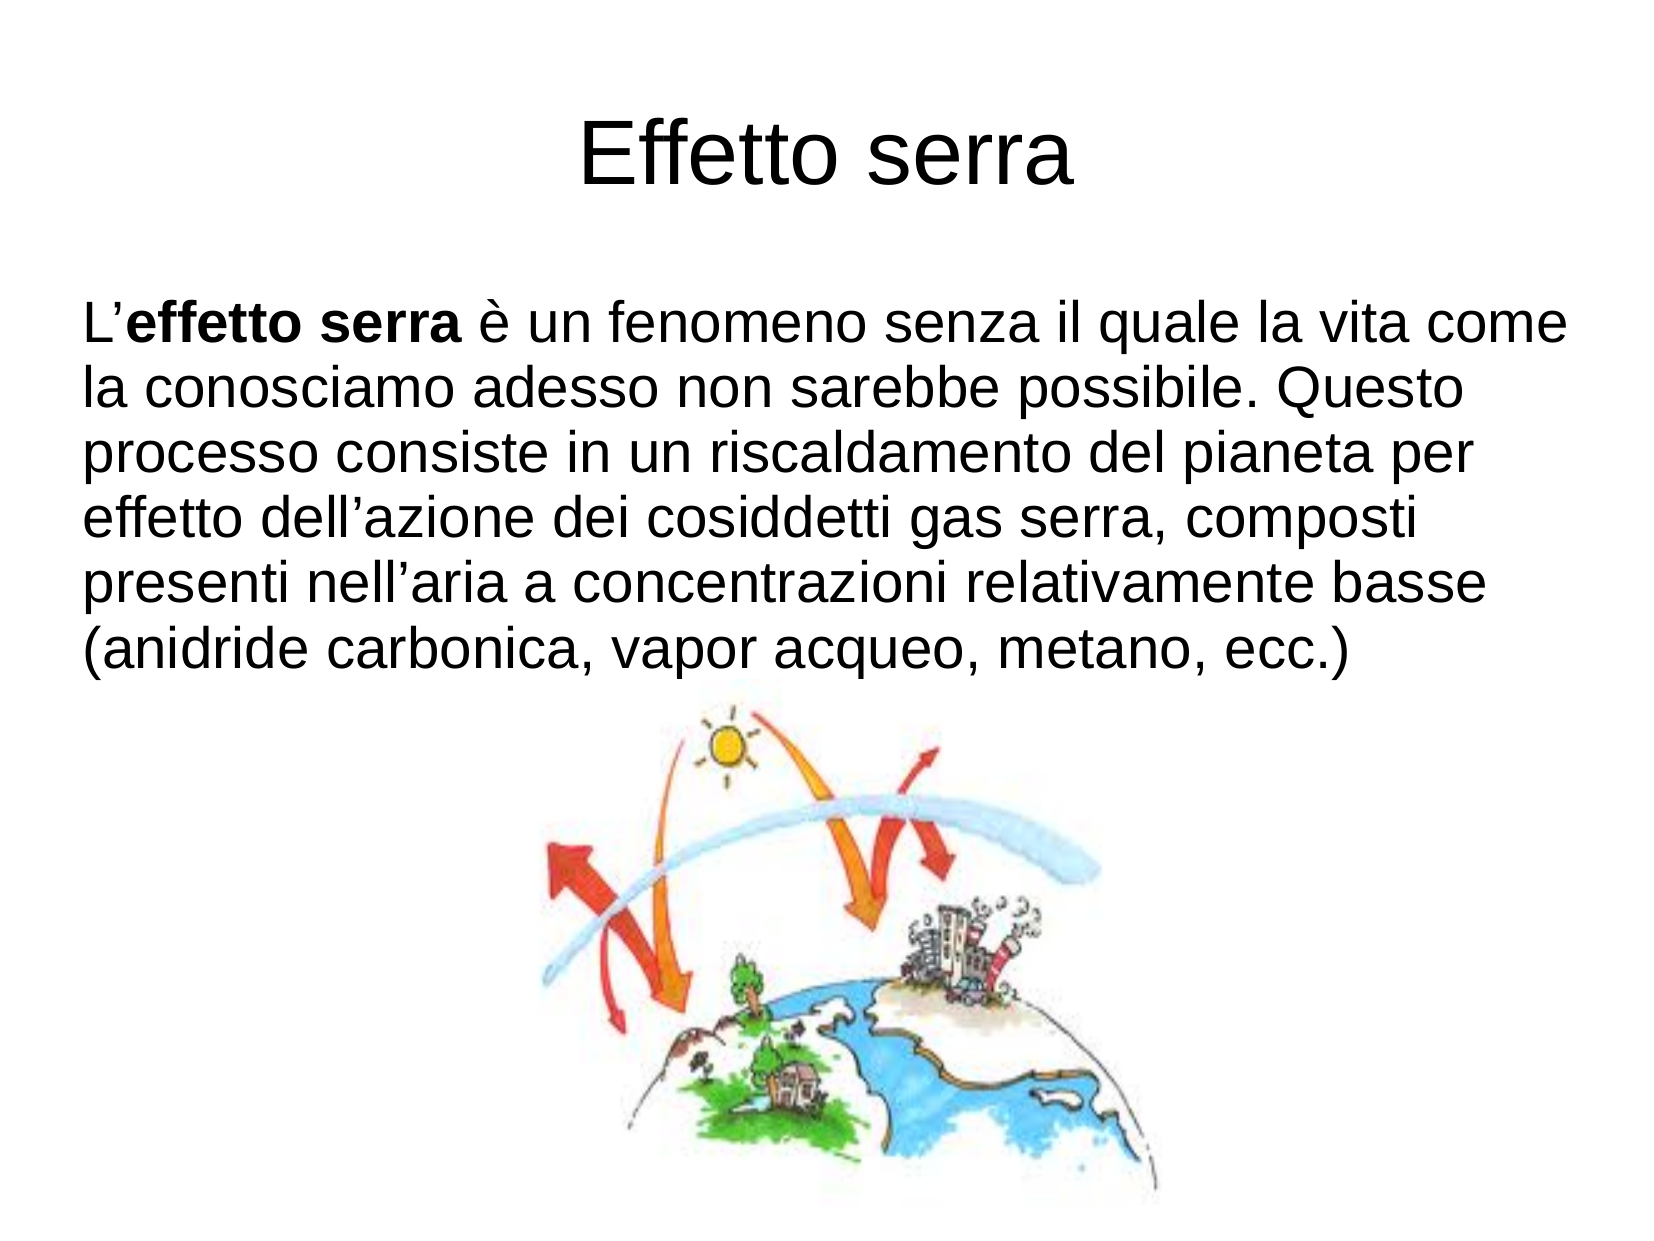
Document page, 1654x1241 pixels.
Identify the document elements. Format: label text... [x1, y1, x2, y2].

picture [501, 679, 1210, 1211]
title Effetto serra [82, 49, 1571, 257]
list L’effetto serra è un fenomeno senza il quale la vita come la conosciamo adesso non sarebbe possibile. Questo processo consiste in un riscaldamento del pianeta per effetto dell’azione dei cosiddetti gas serra, composti presenti nell’aria a concentrazioni relativamente basse (anidride carbonica, vapor acqueo, metano, ecc.) [82, 290, 1571, 1109]
